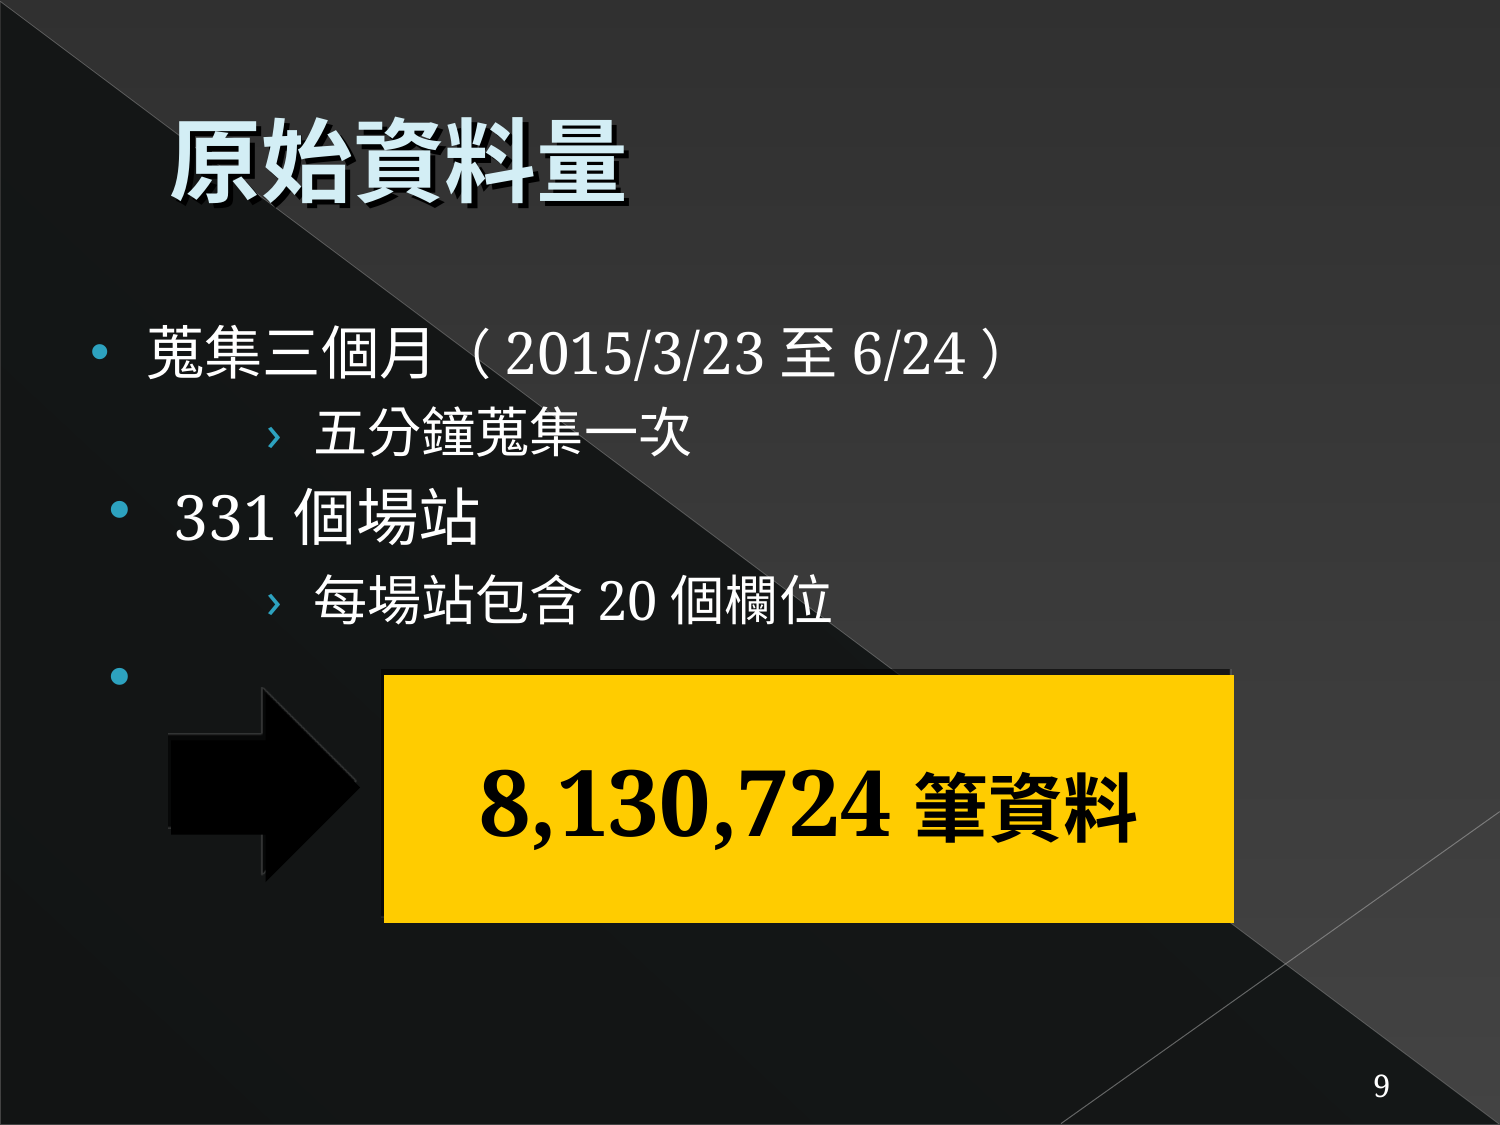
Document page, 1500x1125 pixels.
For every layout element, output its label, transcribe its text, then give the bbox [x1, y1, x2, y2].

text_box 8,130,724筆資料 [384, 675, 1234, 923]
text_box [171, 693, 361, 883]
list 蒐集三個月（2015/3/23至6/24） 五分鐘蒐集一次 331個場站 每場站包含20個欄位 [75, 308, 1426, 1059]
text_box 9 [1340, 1058, 1424, 1109]
title 原始資料量 [75, 43, 1426, 274]
